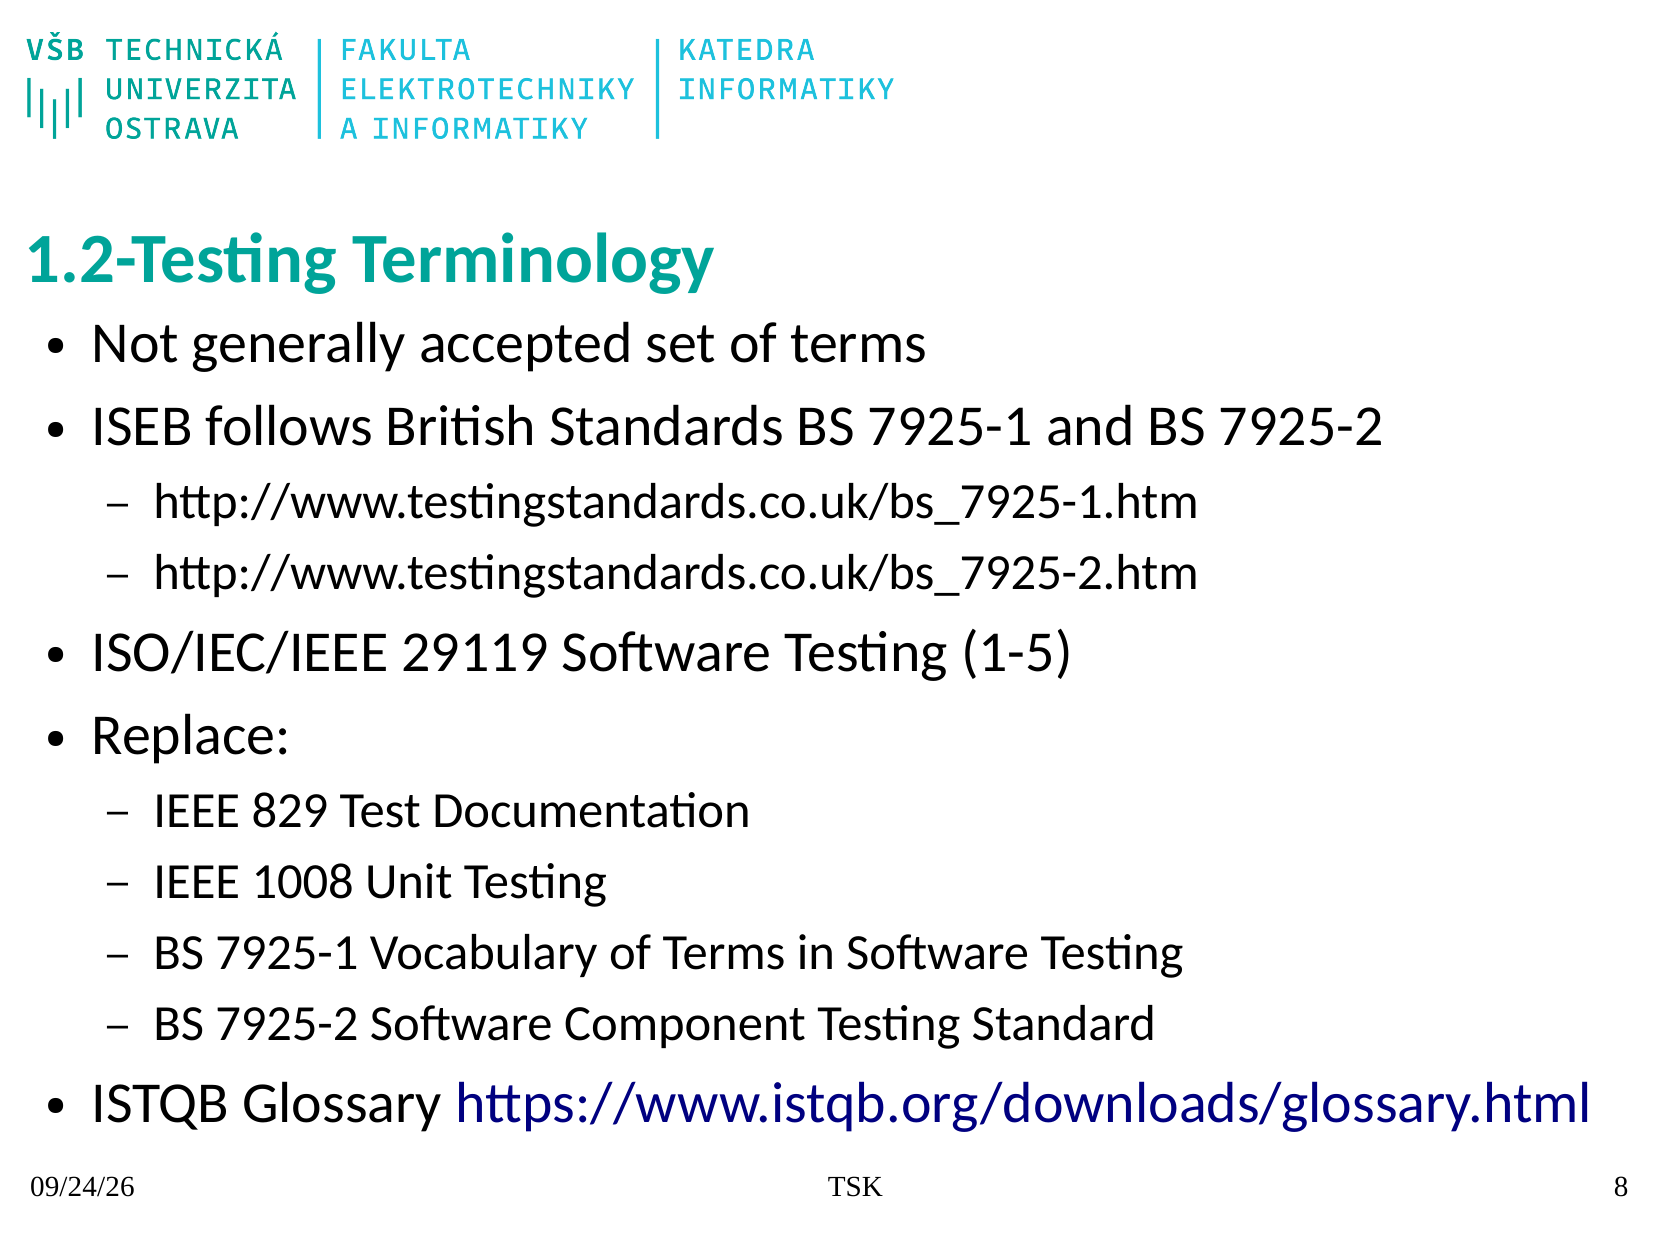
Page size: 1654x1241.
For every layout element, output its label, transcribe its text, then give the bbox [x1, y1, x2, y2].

list Not generally accepted set of terms ISEB follows British Standards BS 7925-1 and BS 7925-2 http://www.testingstandards.co.uk/bs_7925-1.htm http://www.testingstandards.co.uk/bs_7925-2.htm ISO/IEC/IEEE 29119 Software Testing (1-5) Replace: IEEE 829 Test Documentation IEEE 1008 Unit Testing BS 7925-1 Vocabulary of Terms in Software Testing BS 7925-2 Software Component Testing Standard ISTQB Glossary https://www.istqb.org/downloads/glossary.html [30, 318, 1629, 1146]
title 1.2-Testing Terminology [24, 169, 1629, 300]
picture [26, 31, 894, 139]
